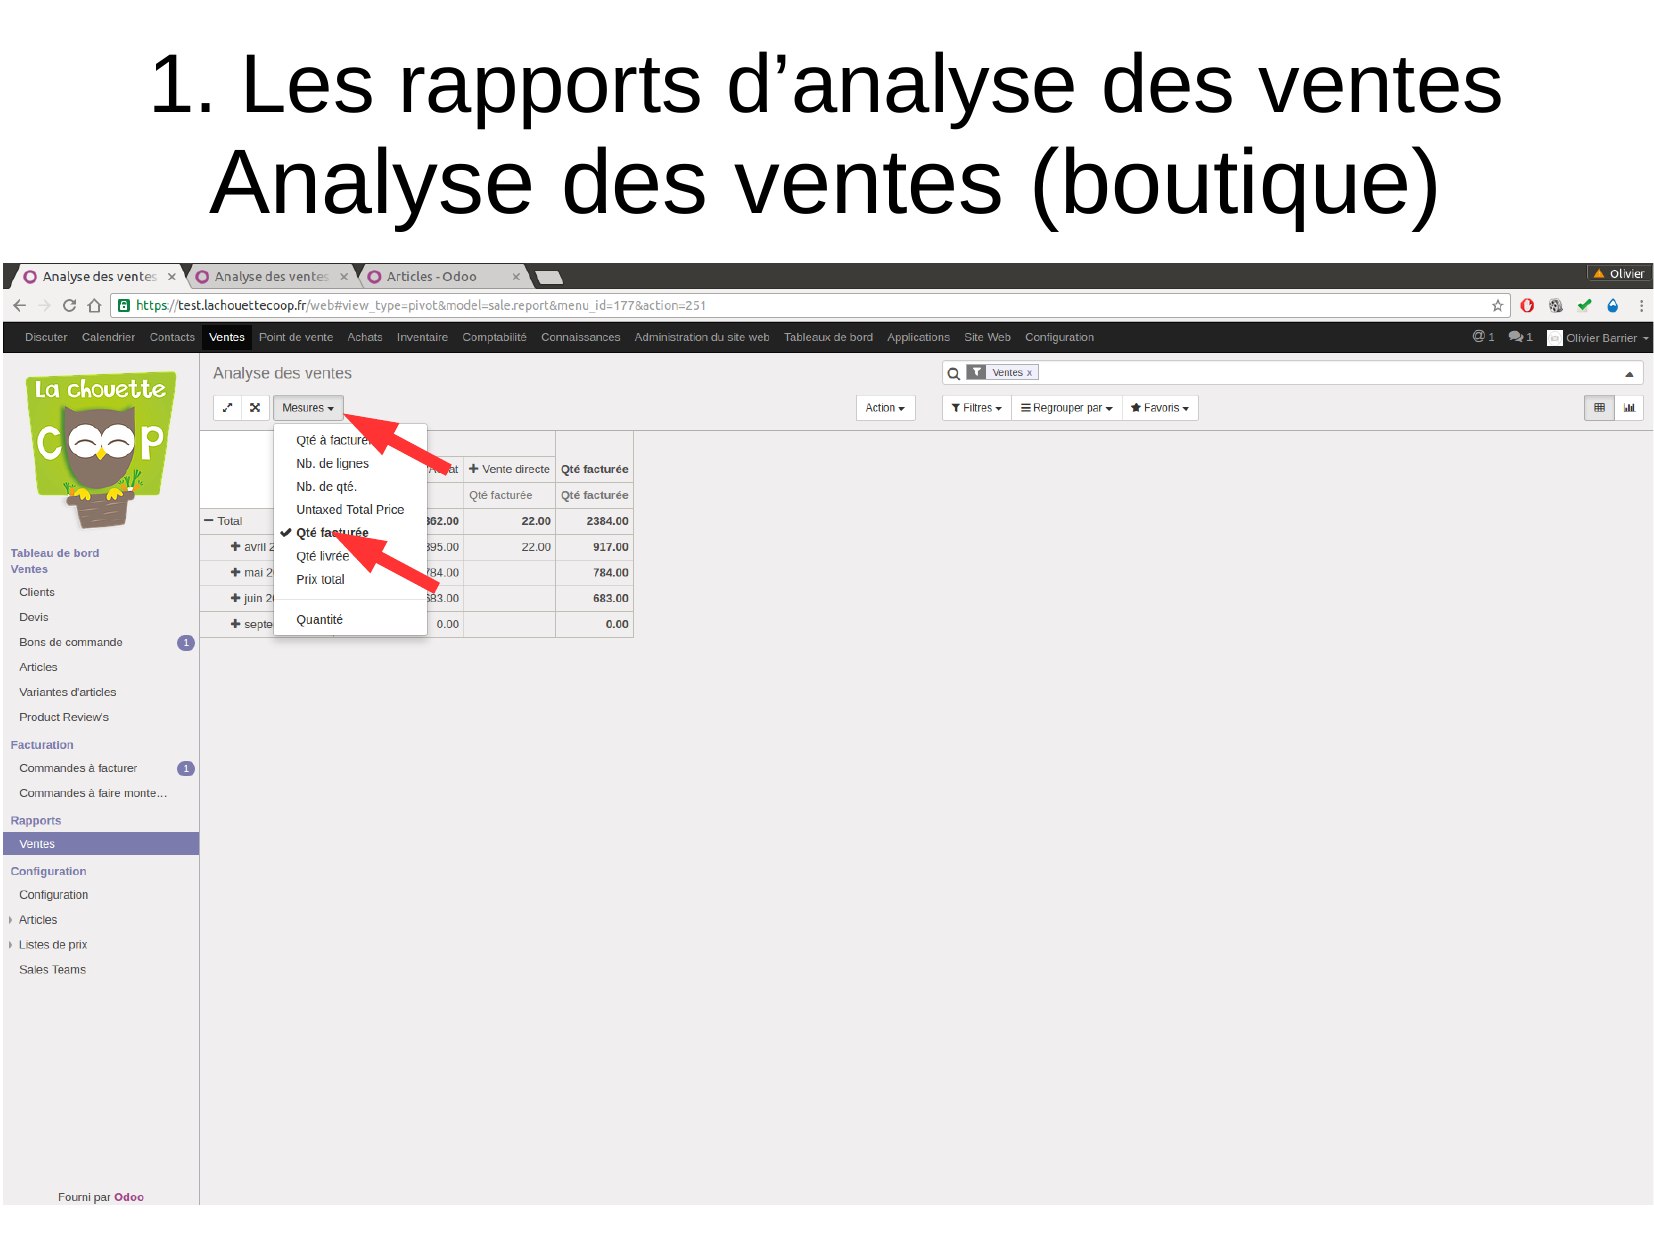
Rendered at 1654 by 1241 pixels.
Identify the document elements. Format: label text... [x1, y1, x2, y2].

picture [3, 263, 1654, 1205]
title 1. Les rapports d’analyse des ventes Analyse des ventes (boutique) [82, 31, 1571, 239]
